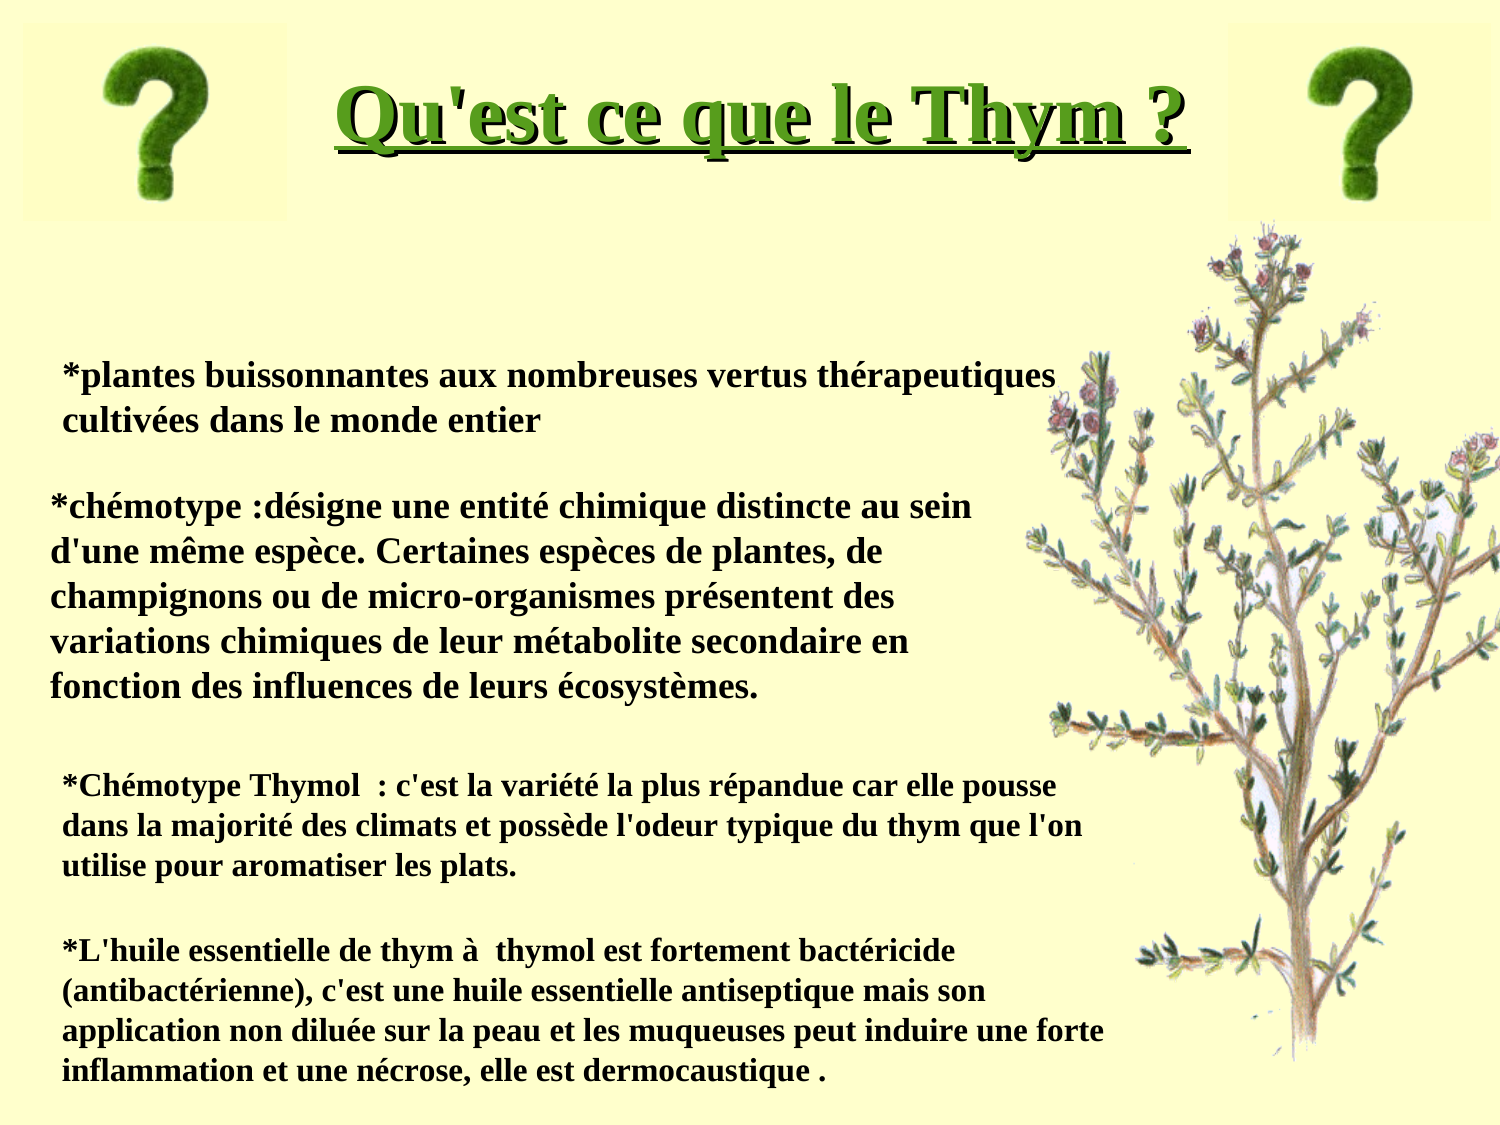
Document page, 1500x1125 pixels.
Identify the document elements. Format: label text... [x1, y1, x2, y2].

text_box *chémotype :désigne une entité chimique distincte au sein d'une même espèce. Certaines espèces de plantes, de champignons ou de micro-organismes présentent des variations chimiques de leur métabolite secondaire en fonction des influences de leurs écosystèmes. [35, 474, 1015, 715]
picture [1015, 23, 1500, 1067]
text_box *L'huile essentielle de thym à thymol est fortement bactéricide (antibactérienne), c'est une huile essentielle antiseptique mais son application non diluée sur la peau et les muqueuses peut induire une forte inflammation et une nécrose, elle est dermocaustique . [47, 921, 1134, 1096]
text_box *plantes buissonnantes aux nombreuses vertus thérapeutiques cultivées dans le monde entier [47, 342, 1015, 403]
text_box *Chémotype Thymol : c'est la variété la plus répandue car elle pousse dans la majorité des climats et possède l'odeur typique du thym que l'on utilise pour aromatiser les plats. [47, 755, 1015, 921]
text_box Qu'est ce que le Thym ? [318, 50, 1228, 166]
picture [23, 23, 287, 221]
